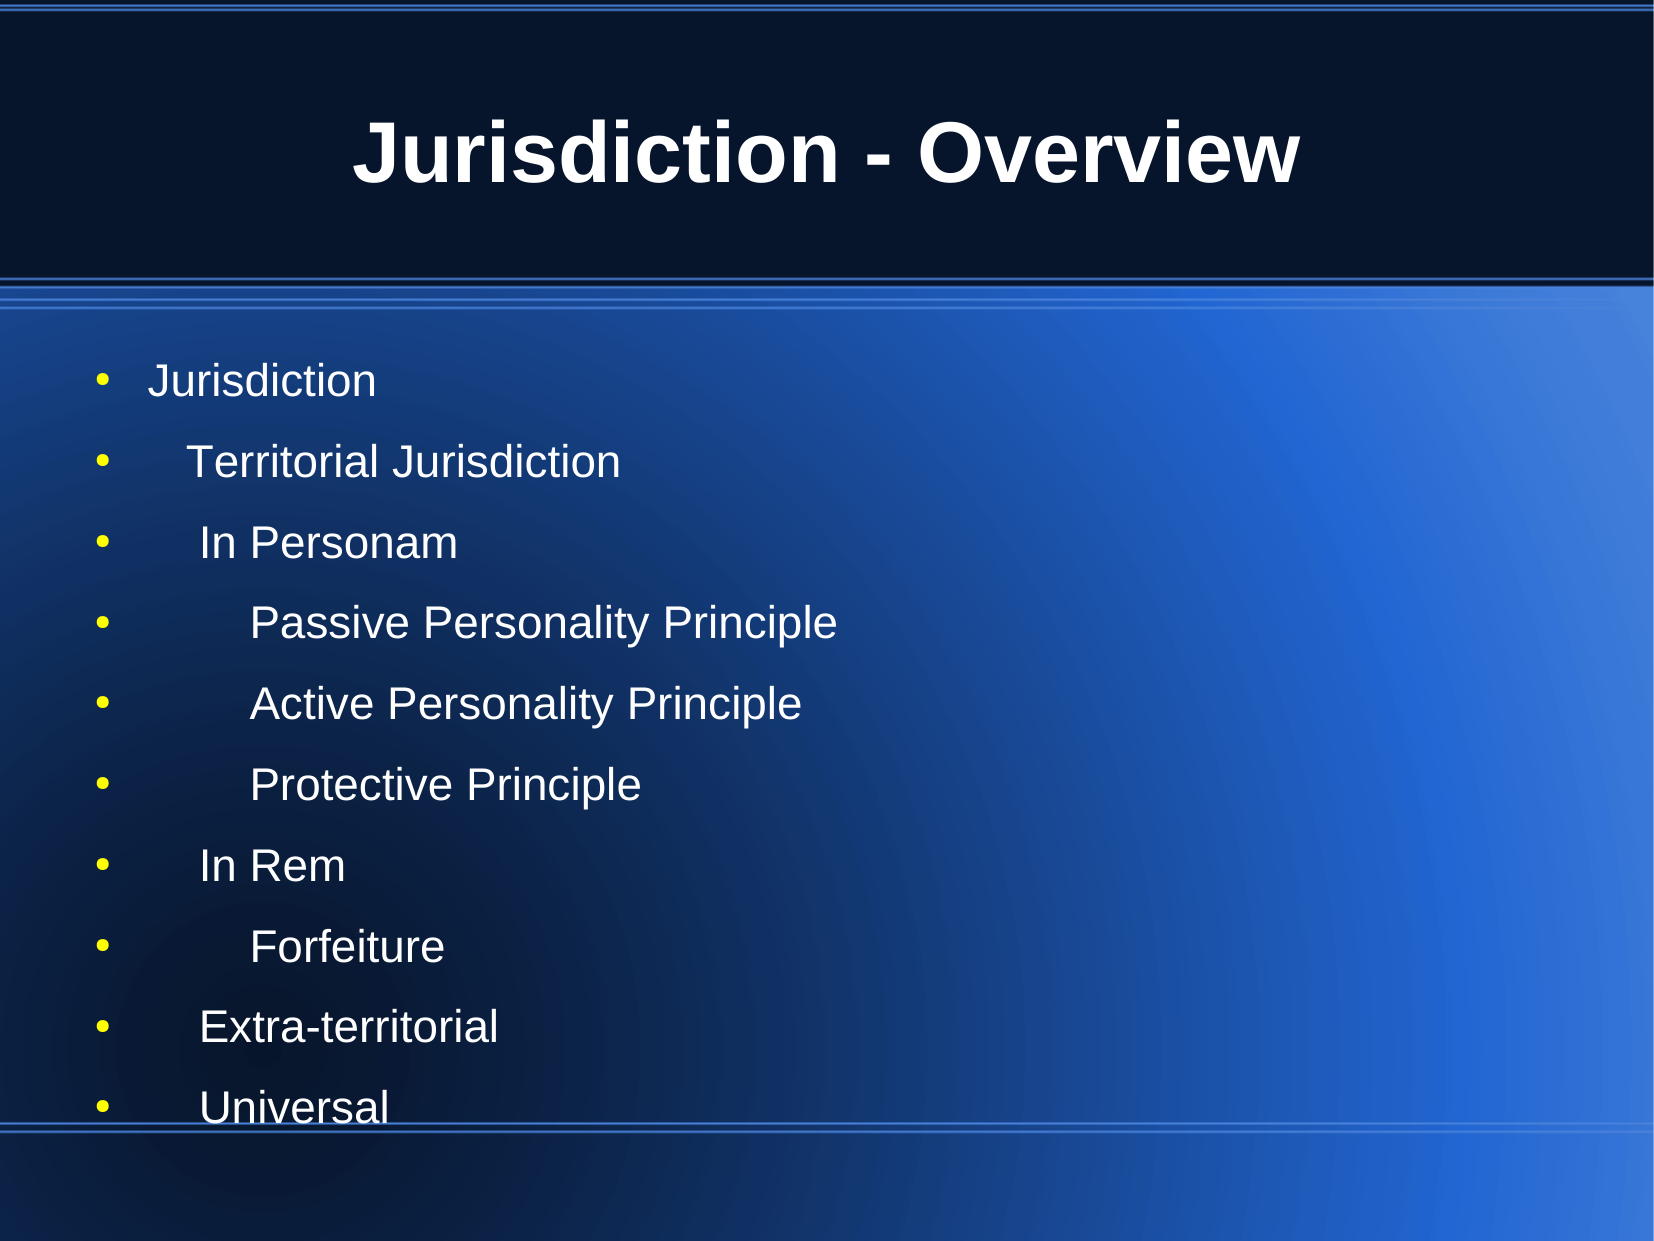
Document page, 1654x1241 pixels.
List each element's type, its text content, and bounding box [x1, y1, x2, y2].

title Jurisdiction - Overview [82, 49, 1571, 257]
list Jurisdiction Territorial Jurisdiction In Personam Passive Personality Principle Active Personality Principle Protective Principle In Rem Forfeiture Extra-territorial Universal [76, 355, 1565, 1132]
picture [0, 0, 1654, 1241]
